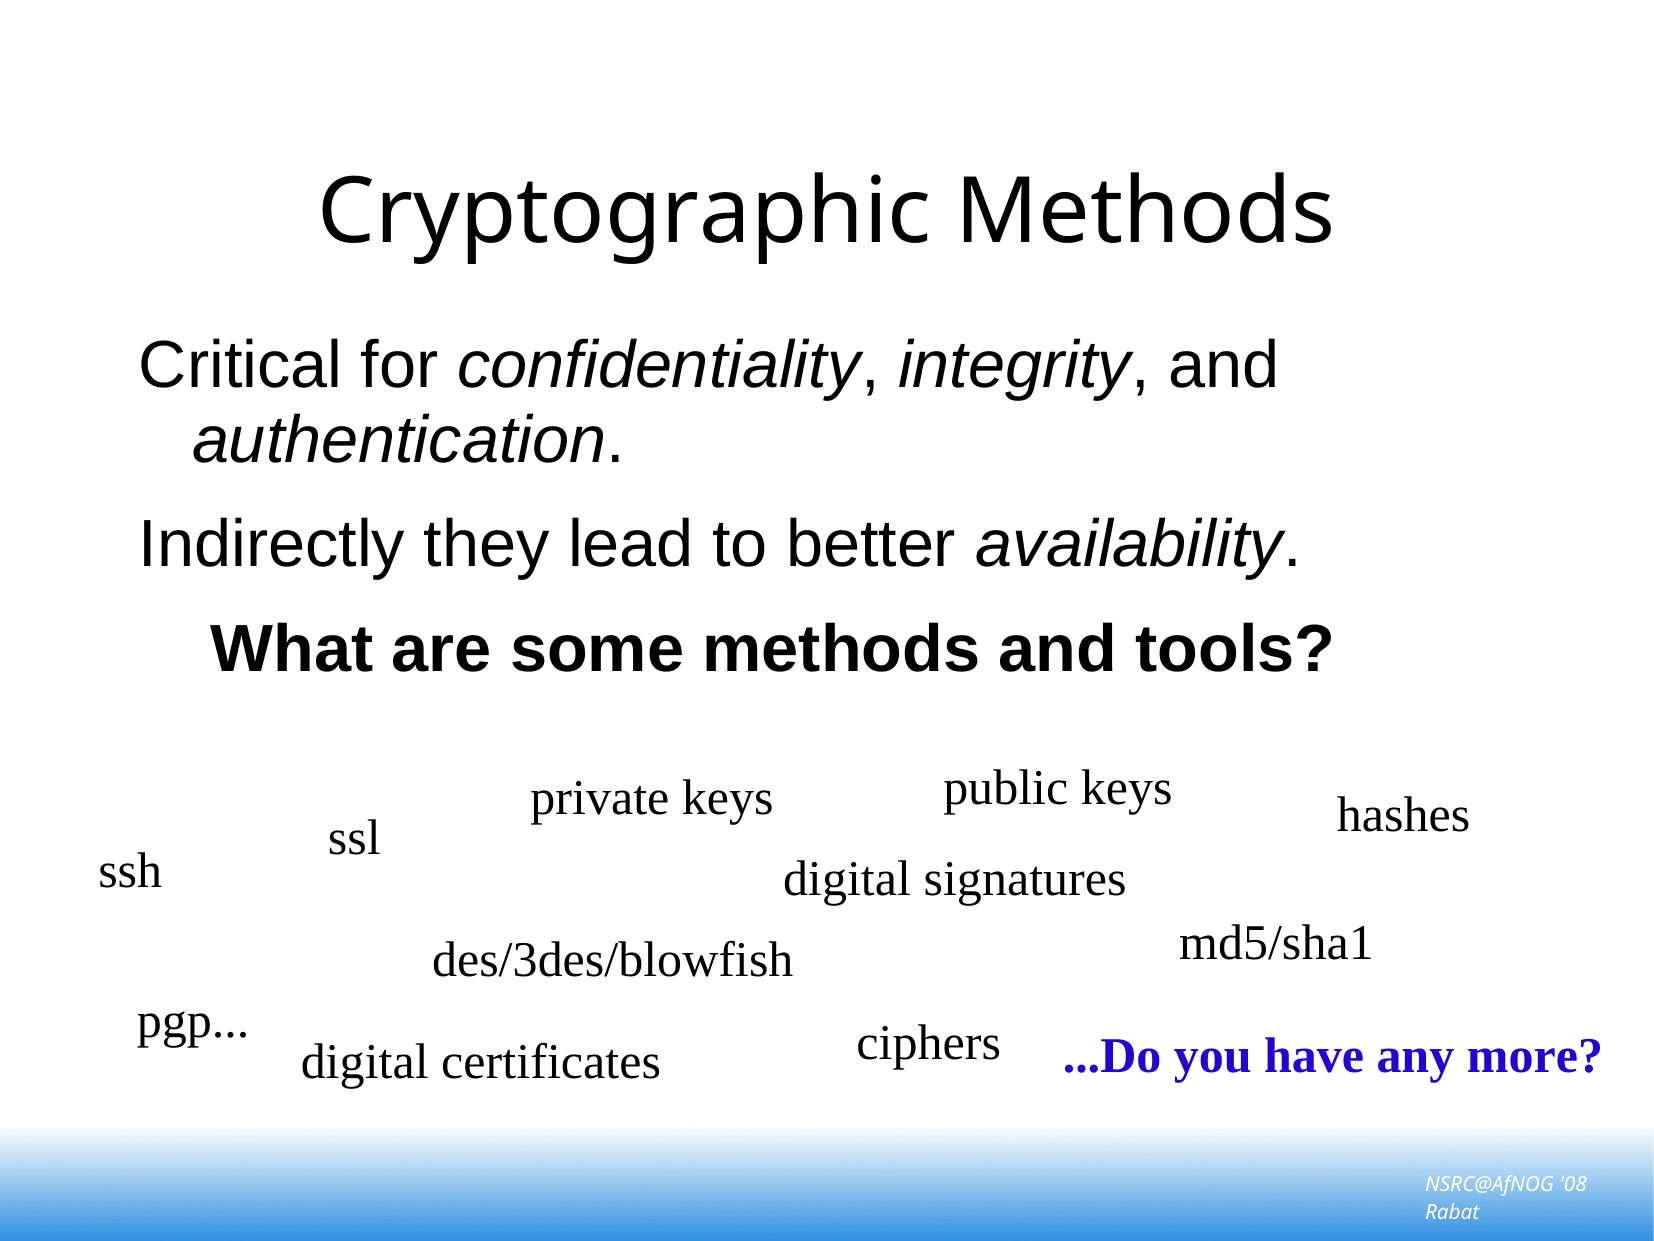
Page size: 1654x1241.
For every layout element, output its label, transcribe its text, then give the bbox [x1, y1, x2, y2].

text_box des/3des/blowfish [432, 931, 794, 993]
text_box private keys [530, 769, 775, 831]
title Cryptographic Methods [121, 102, 1534, 311]
picture [0, 1124, 1654, 1241]
text_box public keys [943, 759, 1173, 821]
text_box digital signatures [783, 850, 1128, 912]
text_box digital certificates [300, 1033, 708, 1095]
list Critical for confidentiality, integrity, and authentication. Indirectly they lead to better availability. What are some methods and tools? [121, 327, 1534, 724]
text_box ...Do you have any more? [1062, 1028, 1604, 1094]
text_box ssh [98, 842, 224, 904]
text_box hashes [1336, 787, 1471, 848]
text_box md5/sha1 [1179, 914, 1374, 976]
text_box pgp... [136, 993, 250, 1054]
text_box ciphers [856, 1014, 1048, 1076]
text_box ssl [327, 810, 463, 871]
